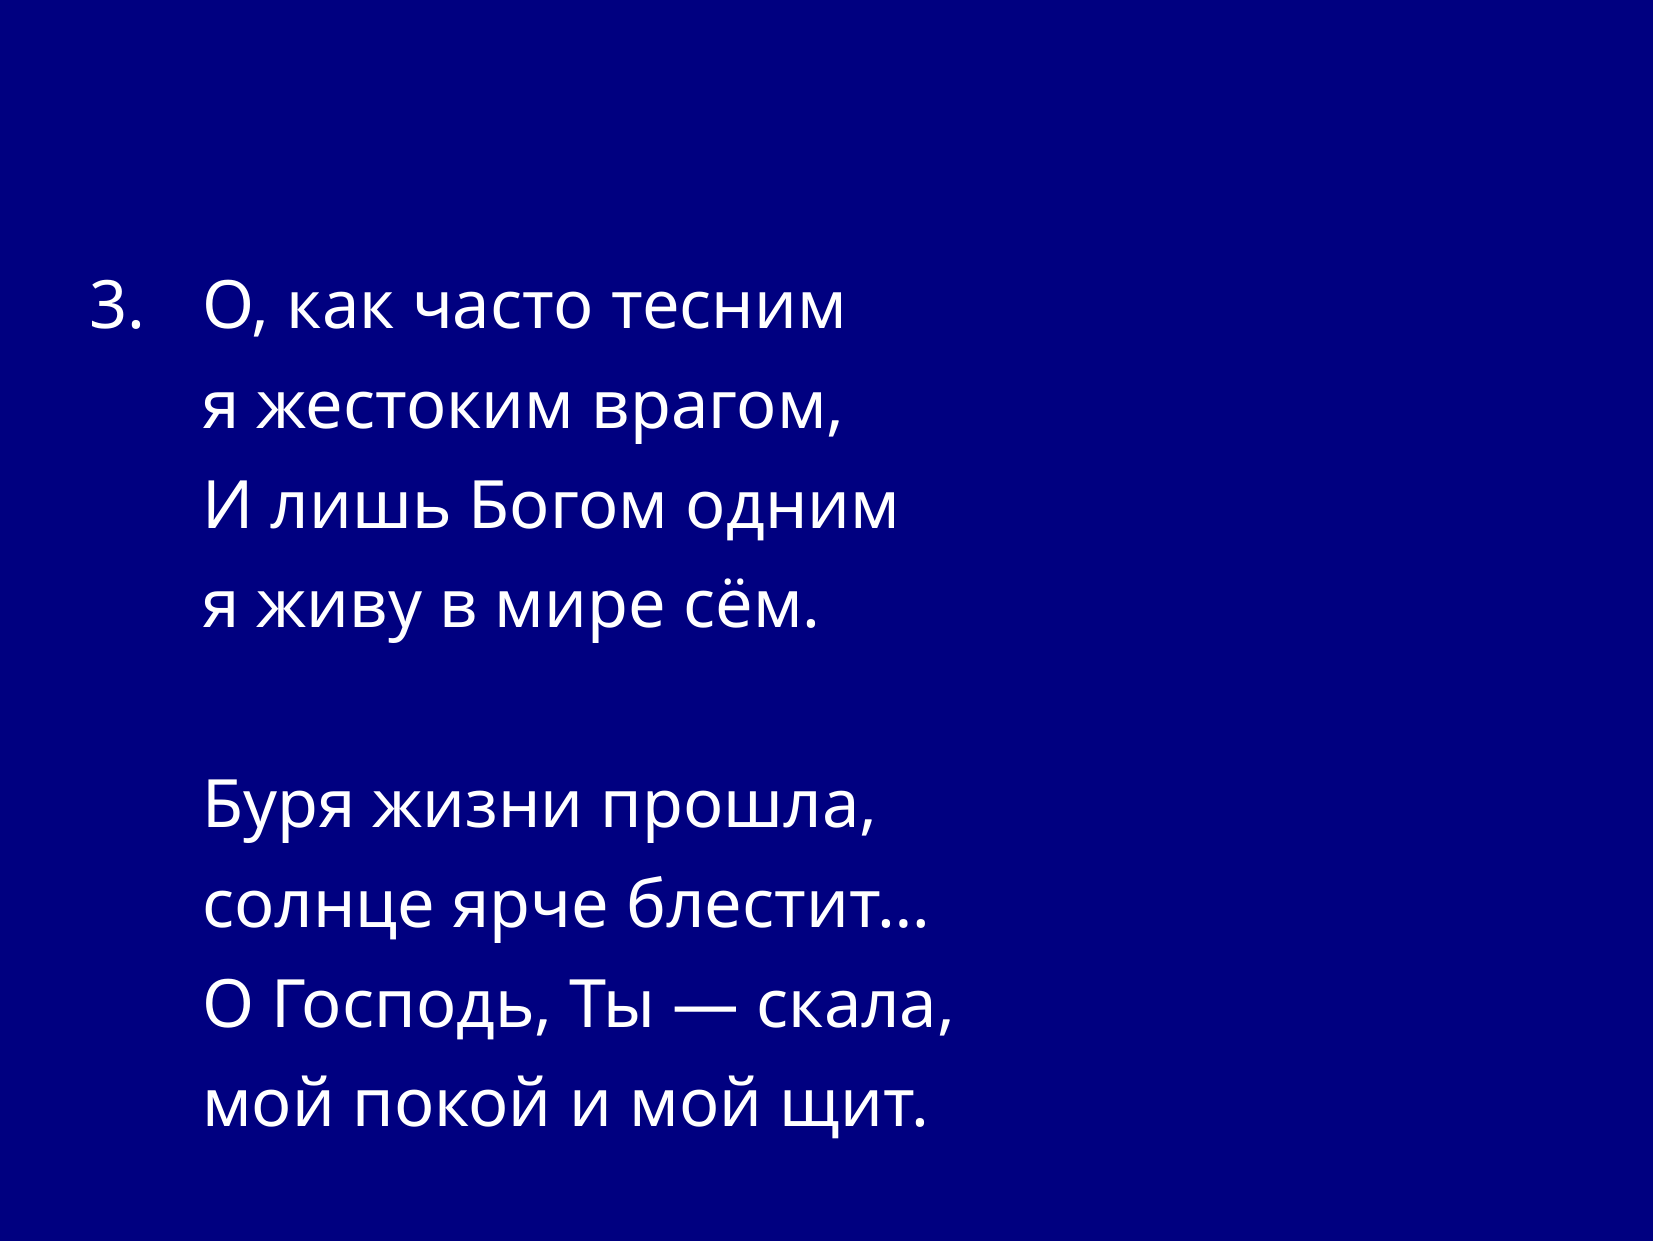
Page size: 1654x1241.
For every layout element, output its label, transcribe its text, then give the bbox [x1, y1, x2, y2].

text_box 3. О, как часто тесним я жестоким врагом, И лишь Богом одним я живу в мире сём. Буря жизни прошла, солнце ярче блестит… О Господь, Ты — скала, мой покой и мой щит. [75, 150, 1576, 1163]
